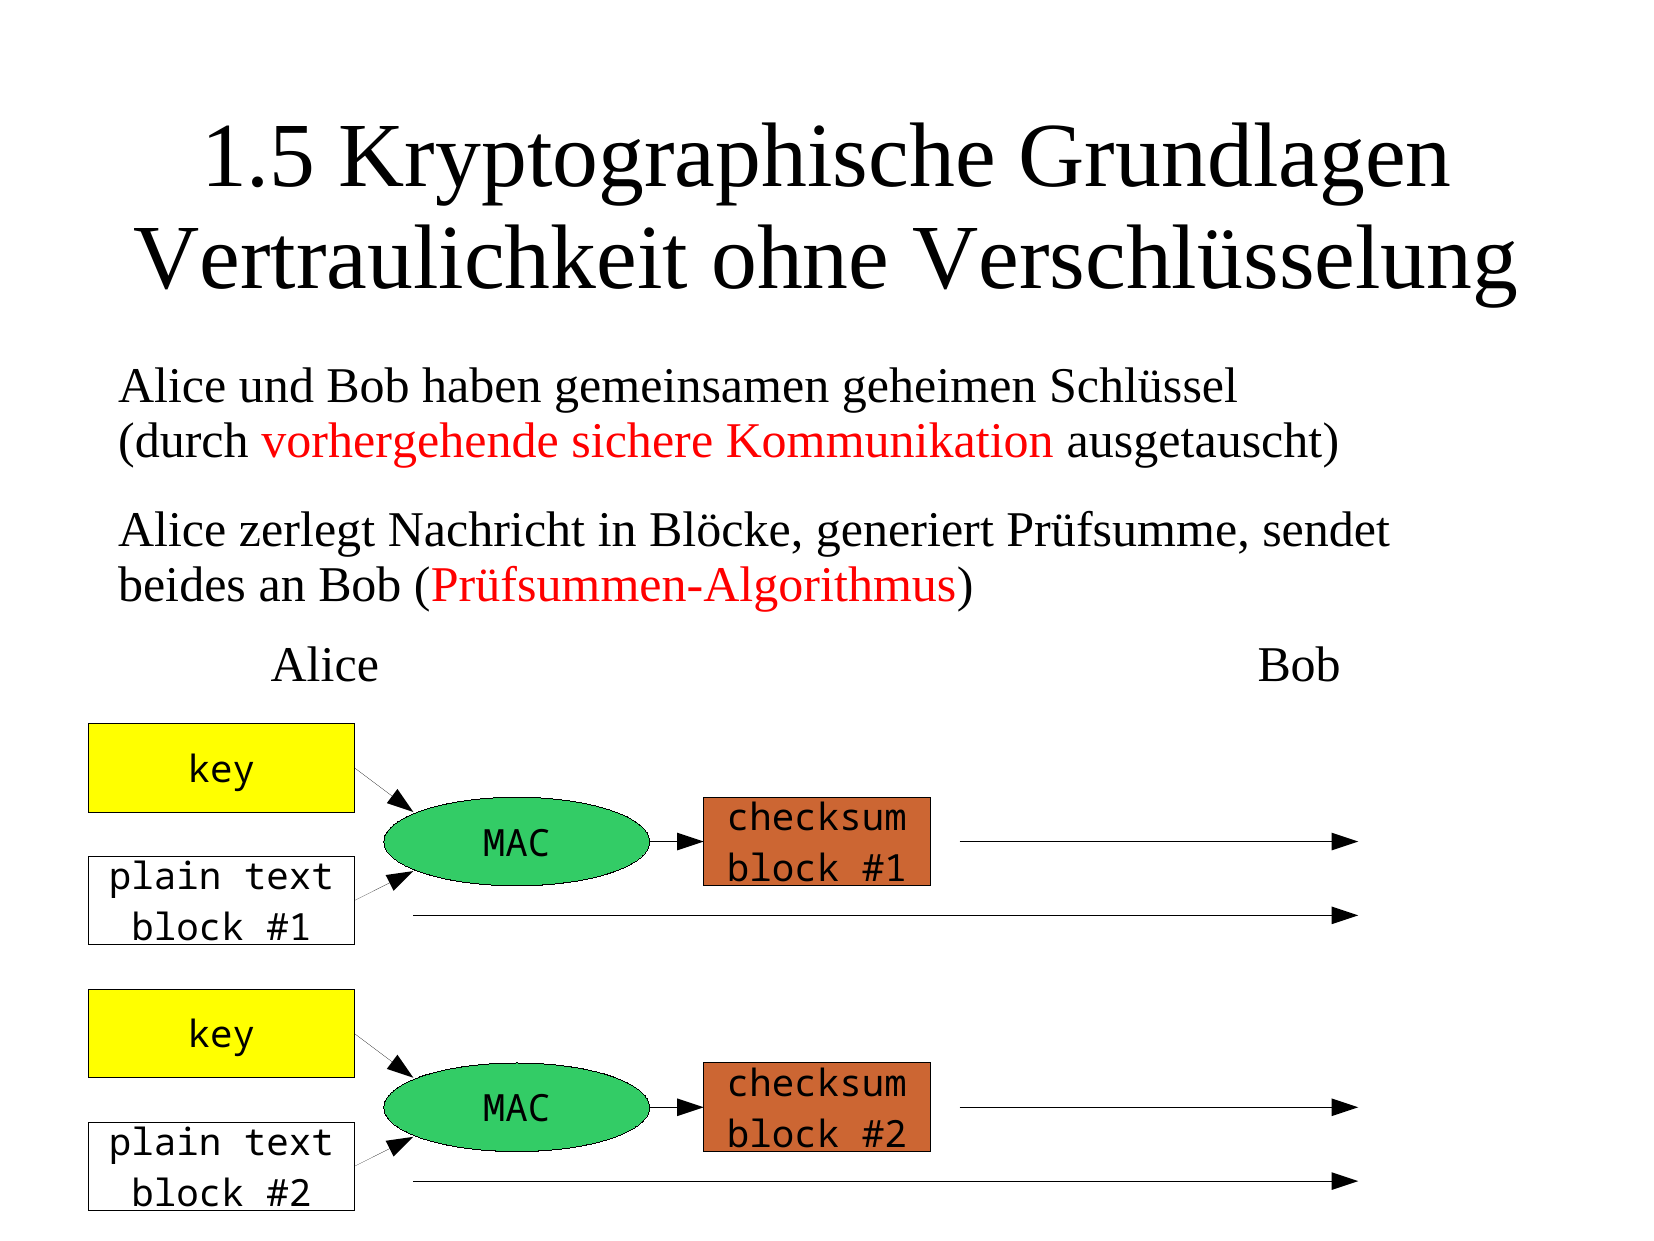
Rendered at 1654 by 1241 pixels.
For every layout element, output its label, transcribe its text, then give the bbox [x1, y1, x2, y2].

text_box Bob [1166, 620, 1433, 709]
text_box checksum block #1 [703, 797, 931, 886]
text_box plain text block #1 [88, 856, 355, 945]
text_box Alice und Bob haben gemeinsamen geheimen Schlüssel (durch vorhergehende sichere Kommunikation ausgetauscht) [118, 358, 1312, 469]
text_box checksum block #2 [703, 1062, 931, 1152]
text_box key [88, 989, 355, 1078]
text_box MAC [383, 1062, 650, 1152]
text_box plain text block #2 [88, 1122, 355, 1211]
text_box MAC [383, 797, 650, 886]
text_box Alice [191, 620, 458, 709]
text_box key [88, 723, 355, 813]
text_box Alice zerlegt Nachricht in Blöcke, generiert Prüfsumme, sendet beides an Bob (Prüfsummen-Algorithmus) [118, 501, 1362, 613]
title 1.5 Kryptographische Grundlagen Vertraulichkeit ohne Verschlüsselung [121, 102, 1534, 311]
